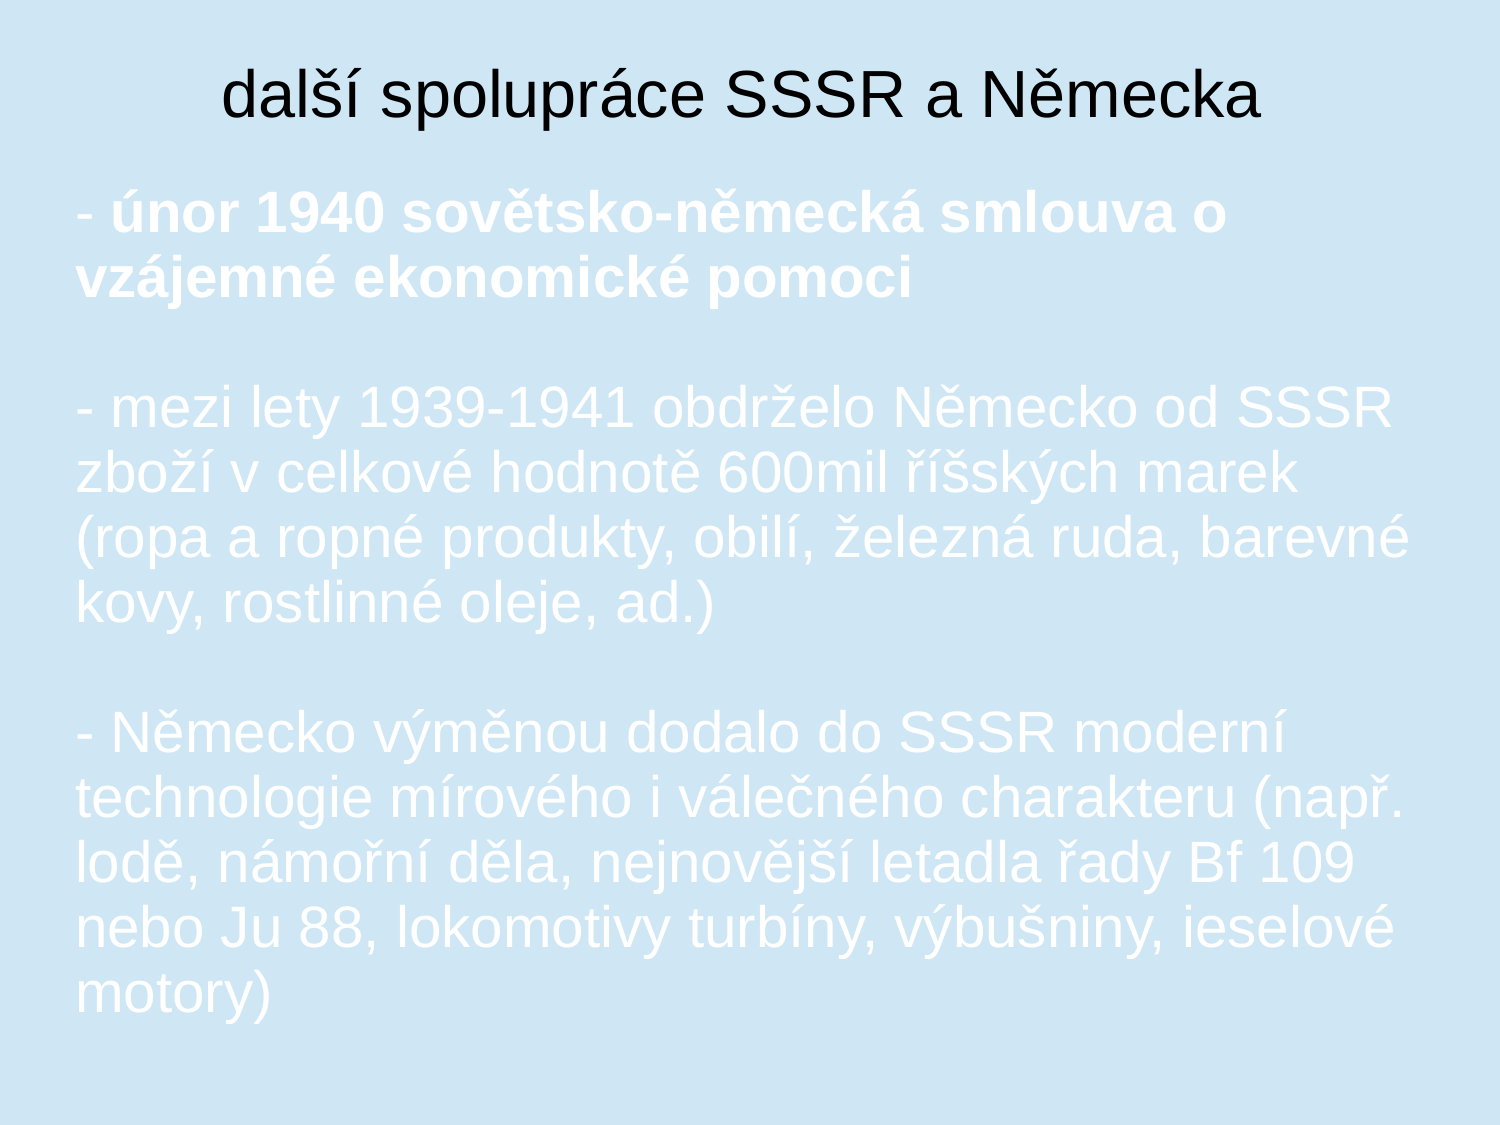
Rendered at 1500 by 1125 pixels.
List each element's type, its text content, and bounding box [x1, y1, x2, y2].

subtitle - únor 1940 sovětsko-německá smlouva o vzájemné ekonomické pomoci - mezi lety 1939-1941 obdrželo Německo od SSSR zboží v celkové hodnotě 600mil říšských marek (ropa a ropné produkty, obilí, železná ruda, barevné kovy, rostlinné oleje, ad.) - Německo výměnou dodalo do SSSR moderní technologie mírového i válečného charakteru (např. lodě, námořní děla, nejnovější letadla řady Bf 109 nebo Ju 88, lokomotivy turbíny, výbušniny, ieselové motory) [75, 179, 1425, 1090]
title další spolupráce SSSR a Německa [67, 0, 1418, 188]
